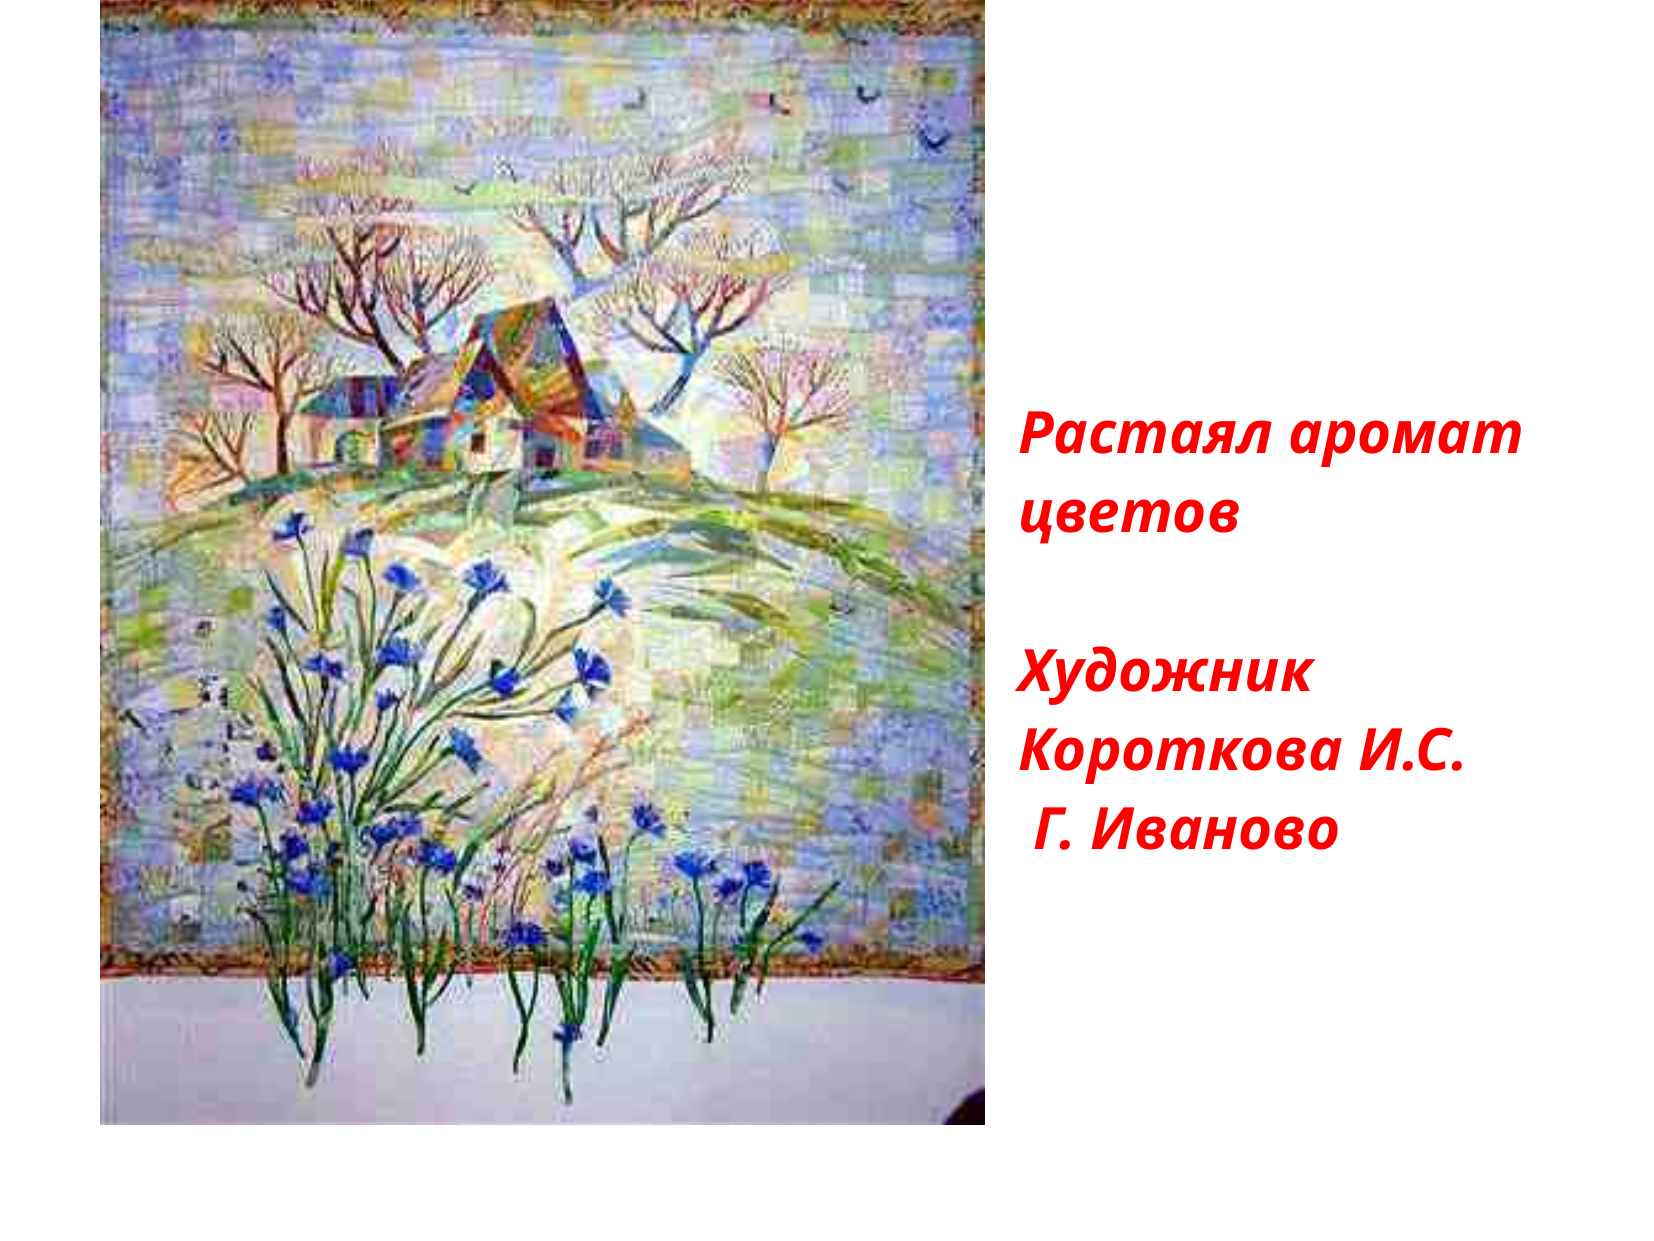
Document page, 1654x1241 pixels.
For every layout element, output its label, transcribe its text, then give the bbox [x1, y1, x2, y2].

text_box Растаял аромат цветов Художник Короткова И.С. Г. Иваново [1003, 383, 1625, 821]
picture [100, 0, 985, 1125]
